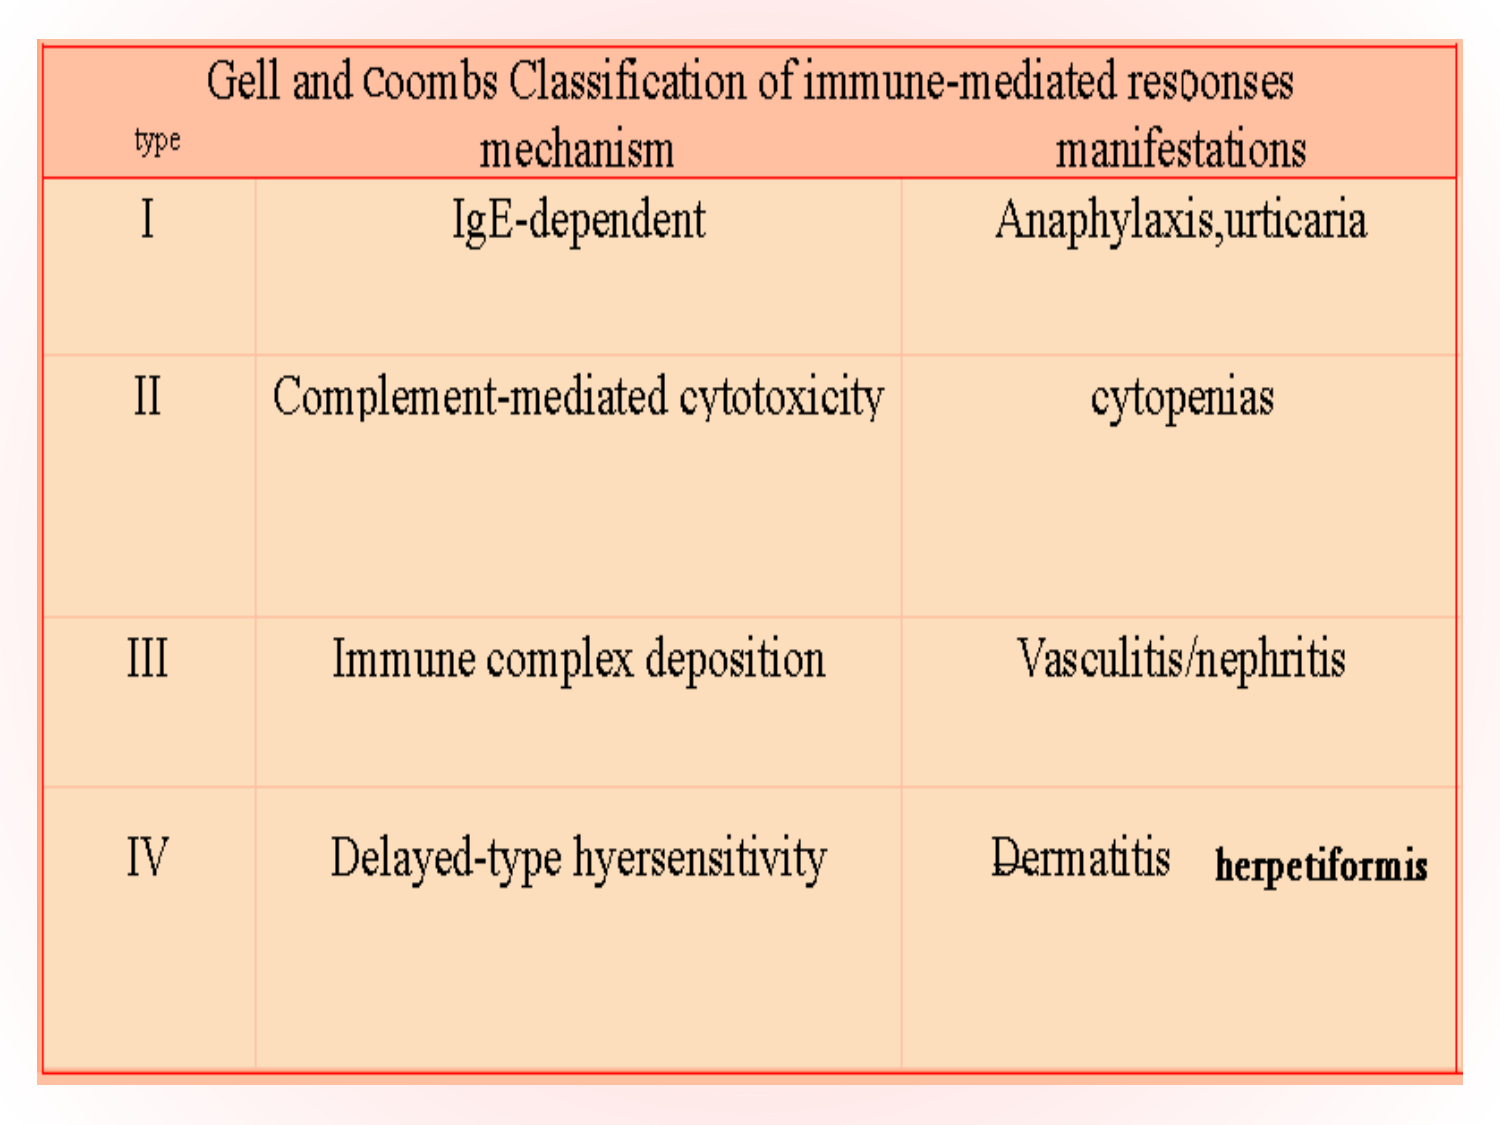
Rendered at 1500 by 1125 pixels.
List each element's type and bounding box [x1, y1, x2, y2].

chart [37, 39, 1463, 1085]
